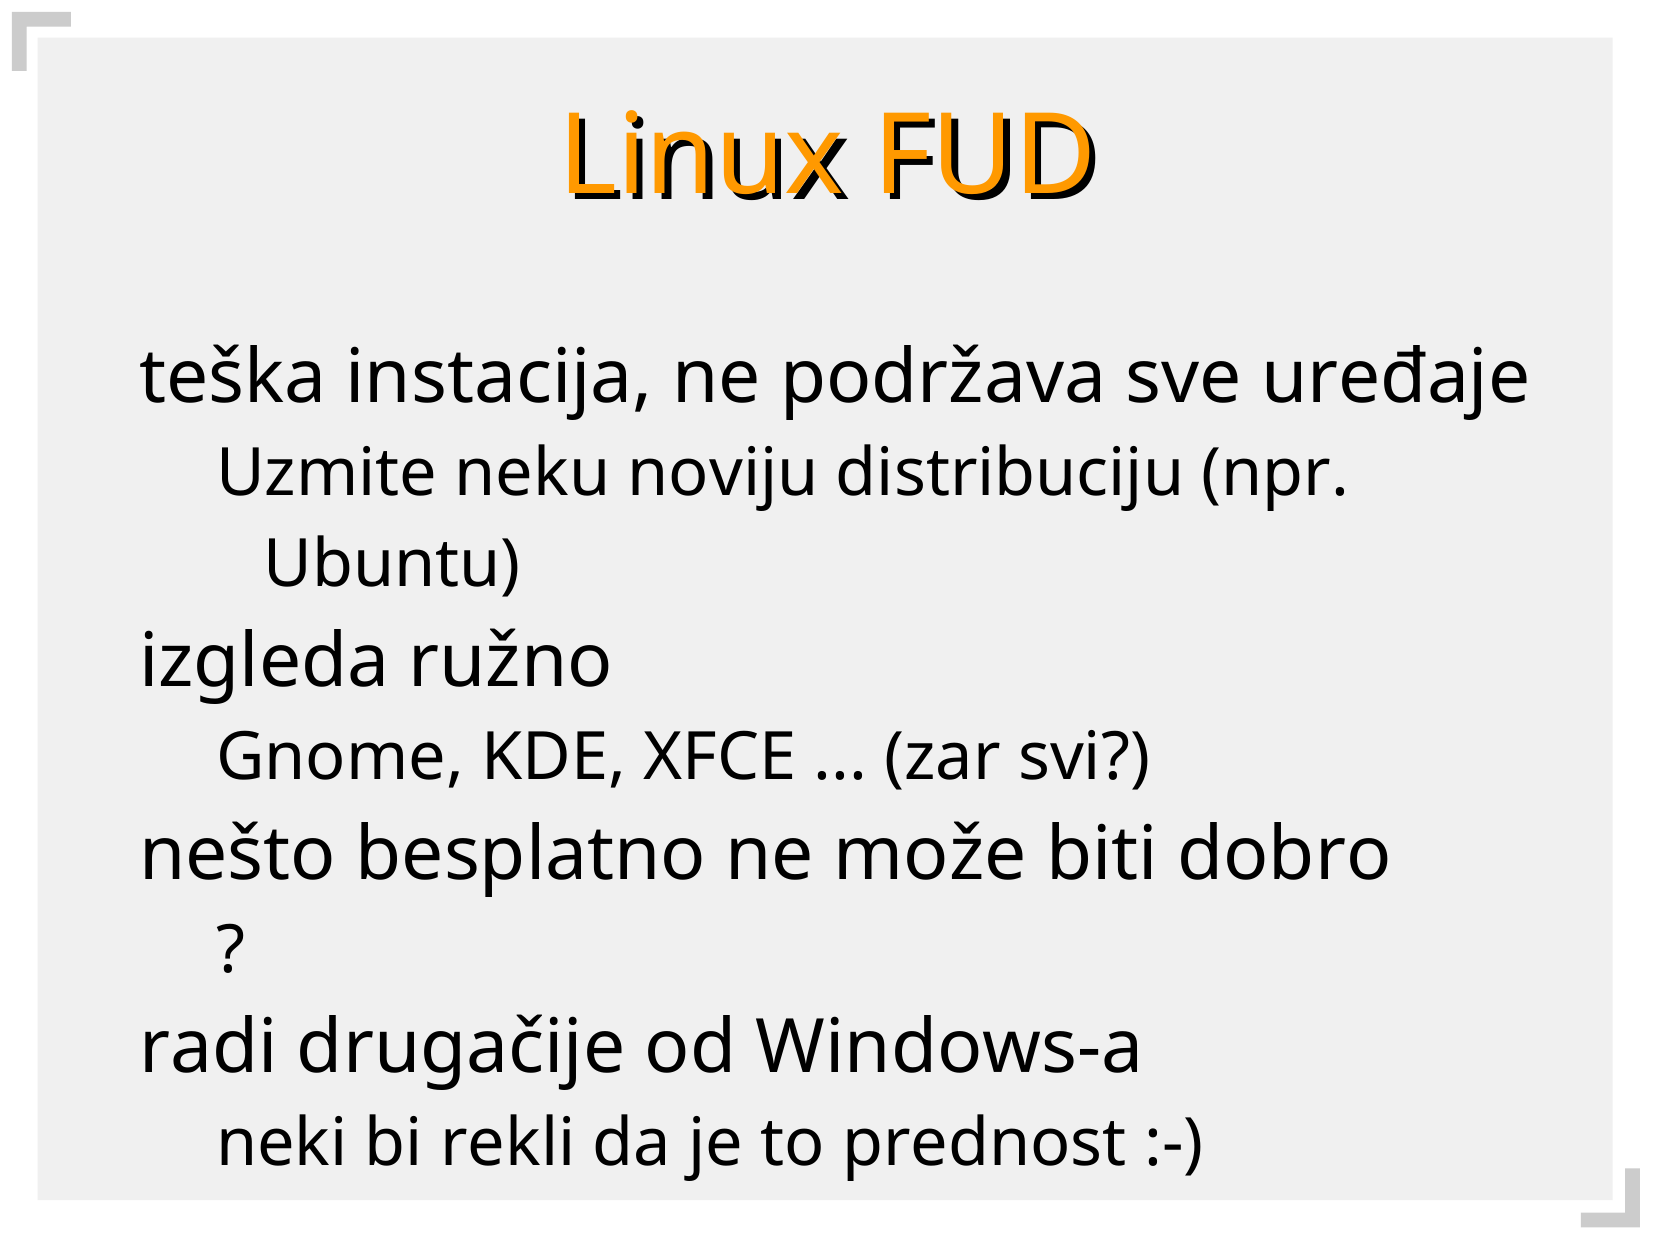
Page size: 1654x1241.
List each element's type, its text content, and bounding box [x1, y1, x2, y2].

title Linux FUD [121, 46, 1534, 254]
list teška instacija, ne podržava sve uređaje Uzmite neku noviju distribuciju (npr. Ubuntu) izgleda ružno Gnome, KDE, XFCE ... (zar svi?) nešto besplatno ne može biti dobro ? radi drugačije od Windows-a neki bi rekli da je to prednost :-) [121, 322, 1561, 1132]
